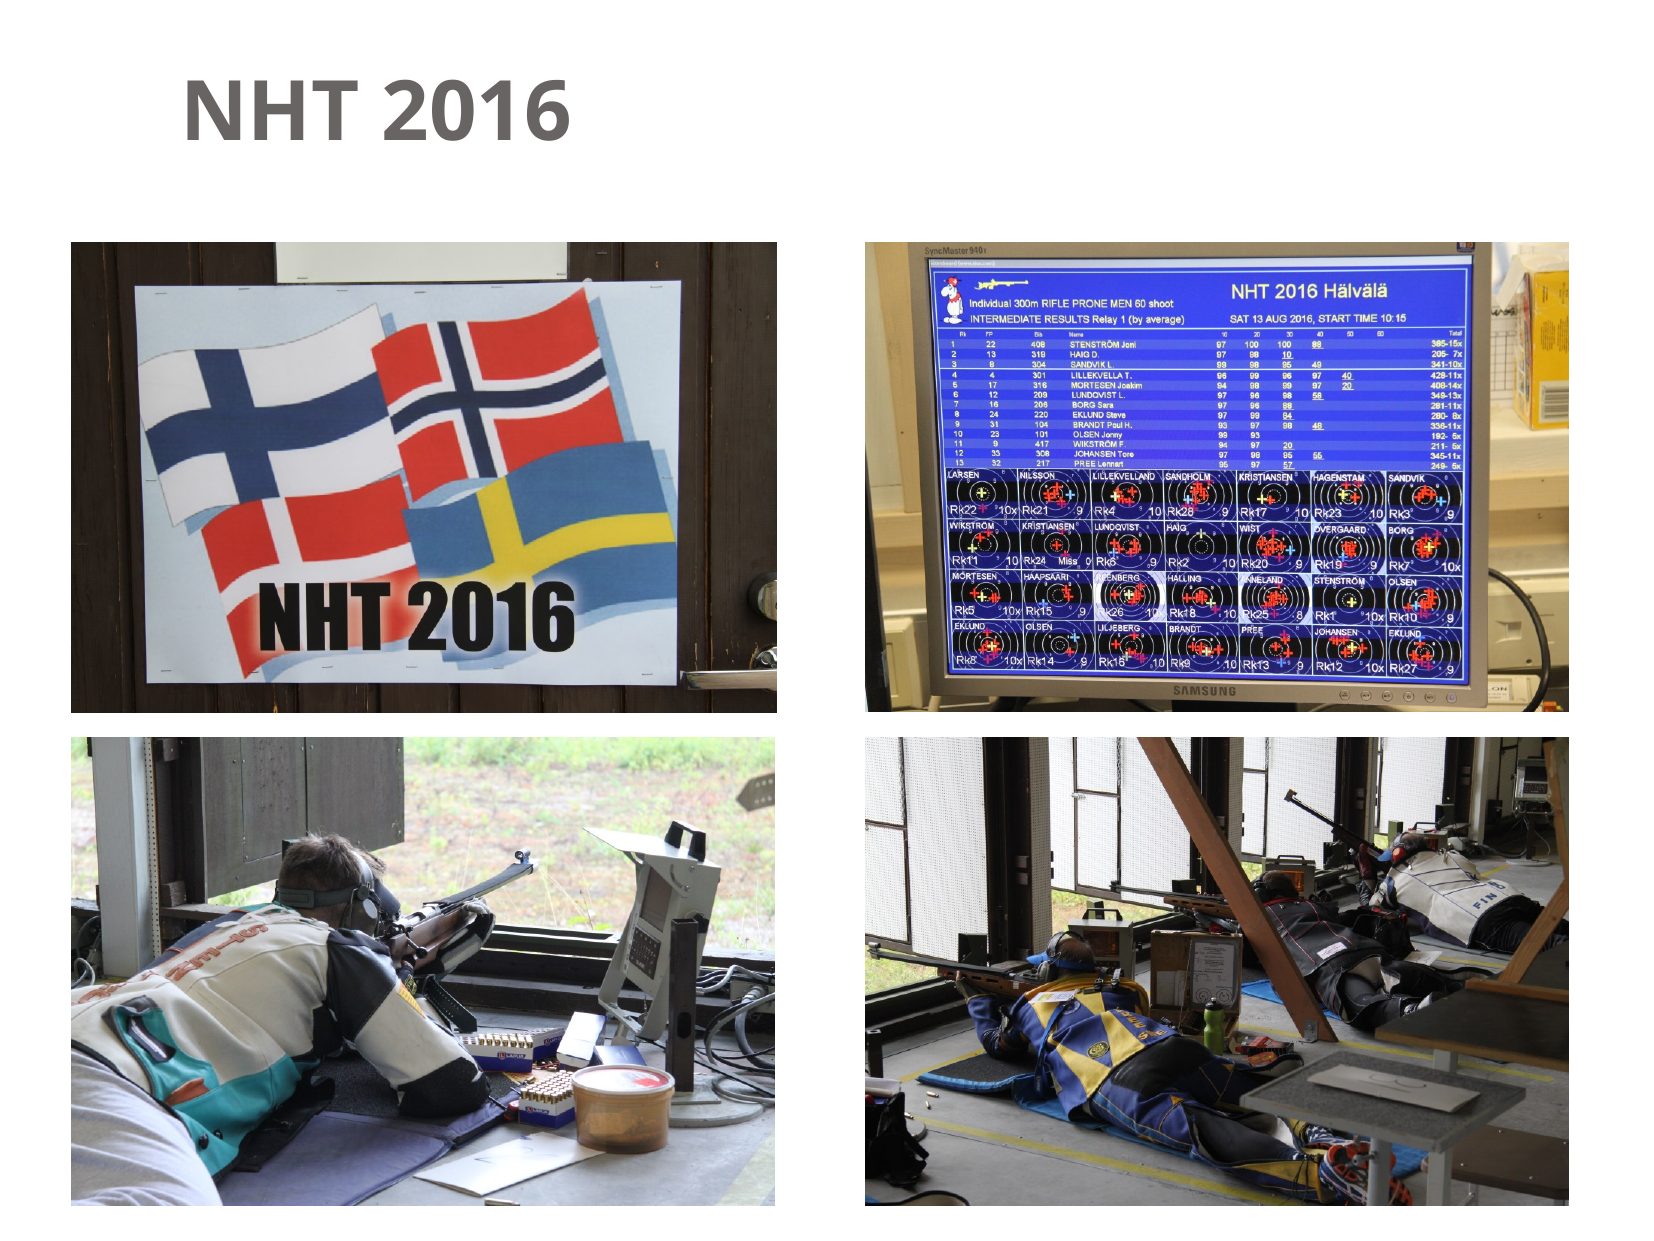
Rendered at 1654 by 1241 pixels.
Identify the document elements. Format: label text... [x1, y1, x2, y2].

picture [865, 737, 1569, 1206]
title NHT 2016 [165, 49, 1571, 257]
picture [865, 242, 1569, 712]
picture [71, 242, 777, 713]
picture [71, 737, 775, 1206]
